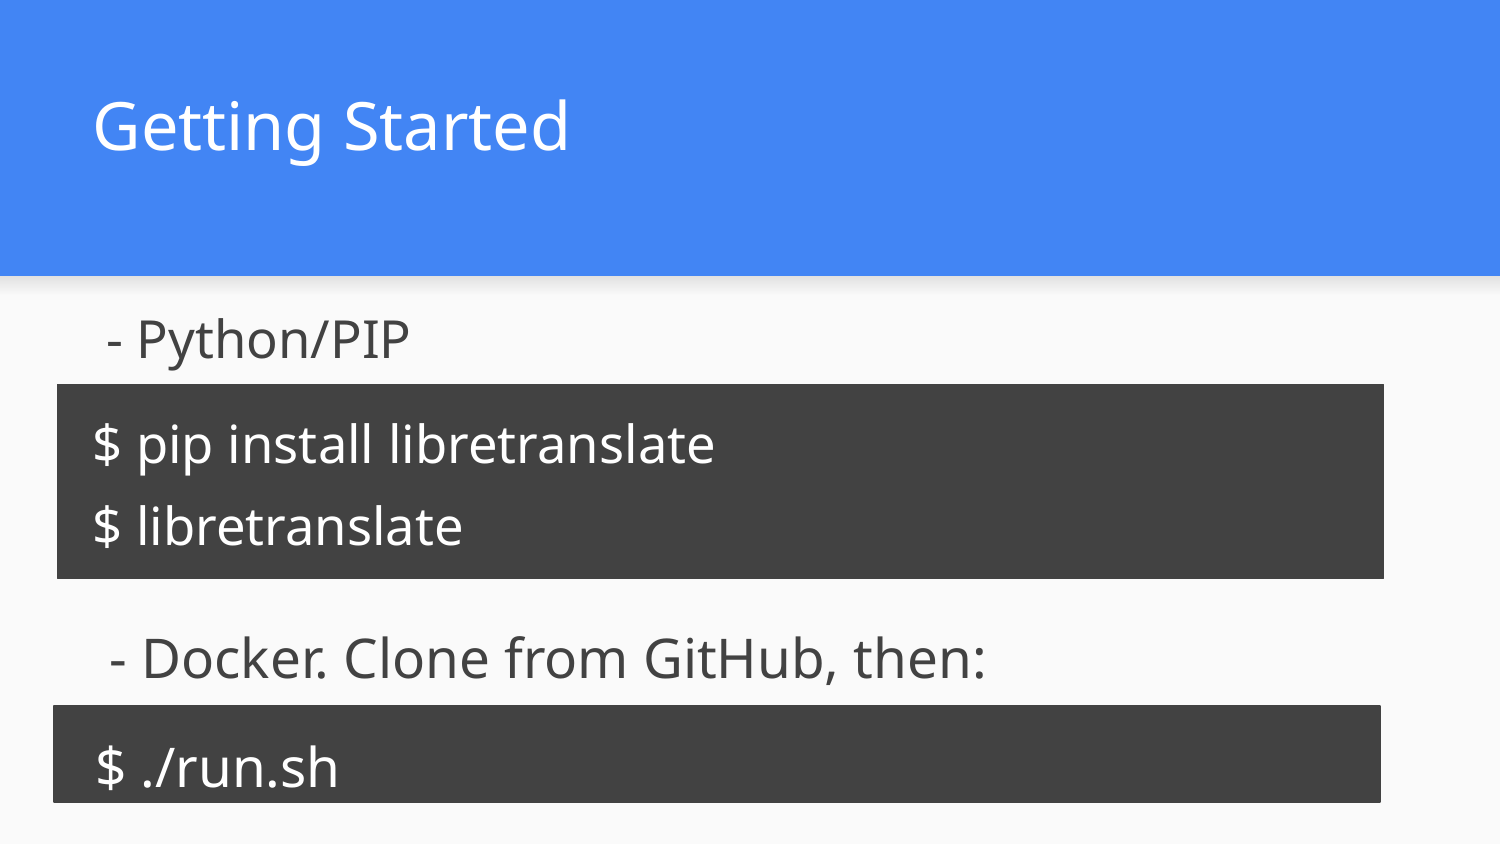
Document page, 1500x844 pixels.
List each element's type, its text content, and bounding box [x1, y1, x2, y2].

list - Python/PIP $ pip install libretranslate $ libretranslate [77, 277, 1427, 579]
text_box [53, 705, 80, 802]
text_box [57, 384, 77, 579]
title Getting Started [77, 58, 1427, 185]
list - Docker. Clone from GitHub, then: $ ./run.sh [80, 593, 1430, 819]
